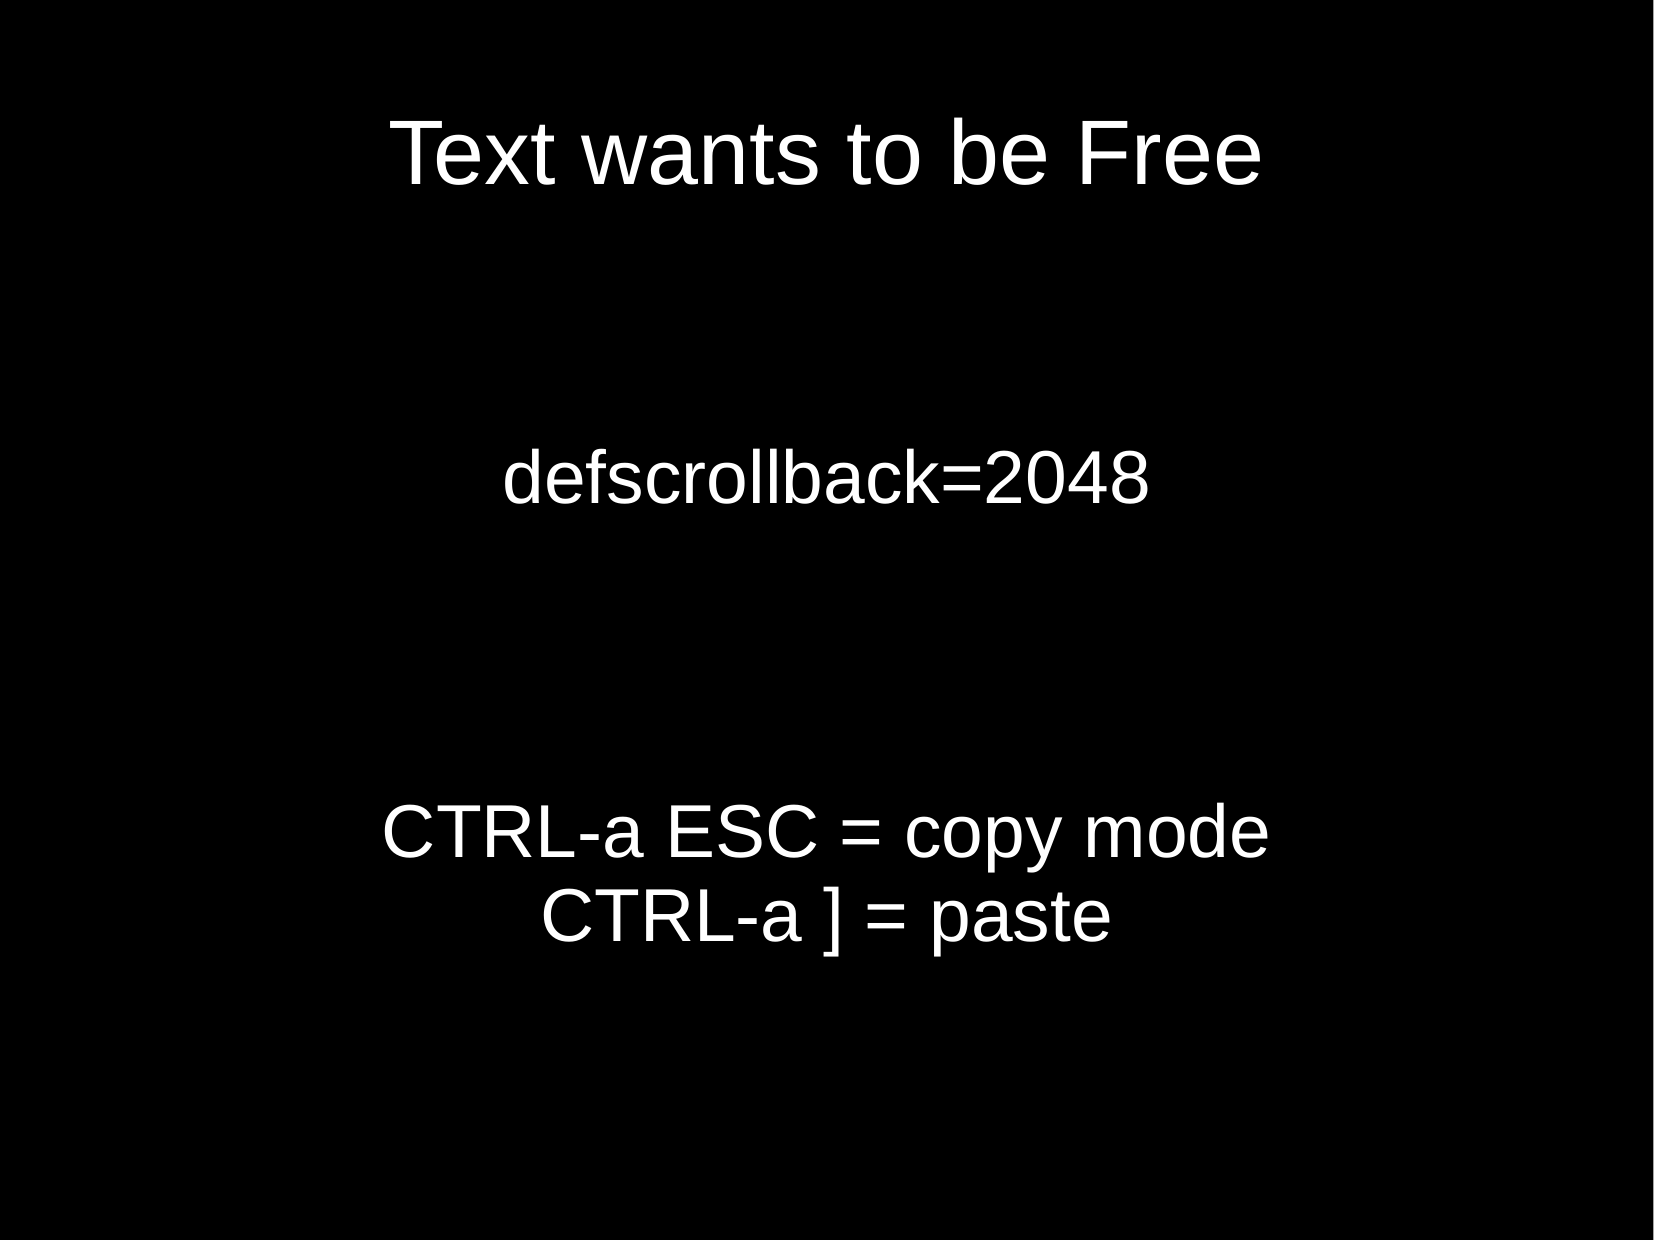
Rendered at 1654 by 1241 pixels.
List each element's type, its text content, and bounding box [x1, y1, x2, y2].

title CTRL-a ESC = copy mode CTRL-a ] = paste [82, 777, 1571, 970]
title defscrollback=2048 [82, 381, 1571, 574]
title Text wants to be Free [82, 56, 1571, 250]
